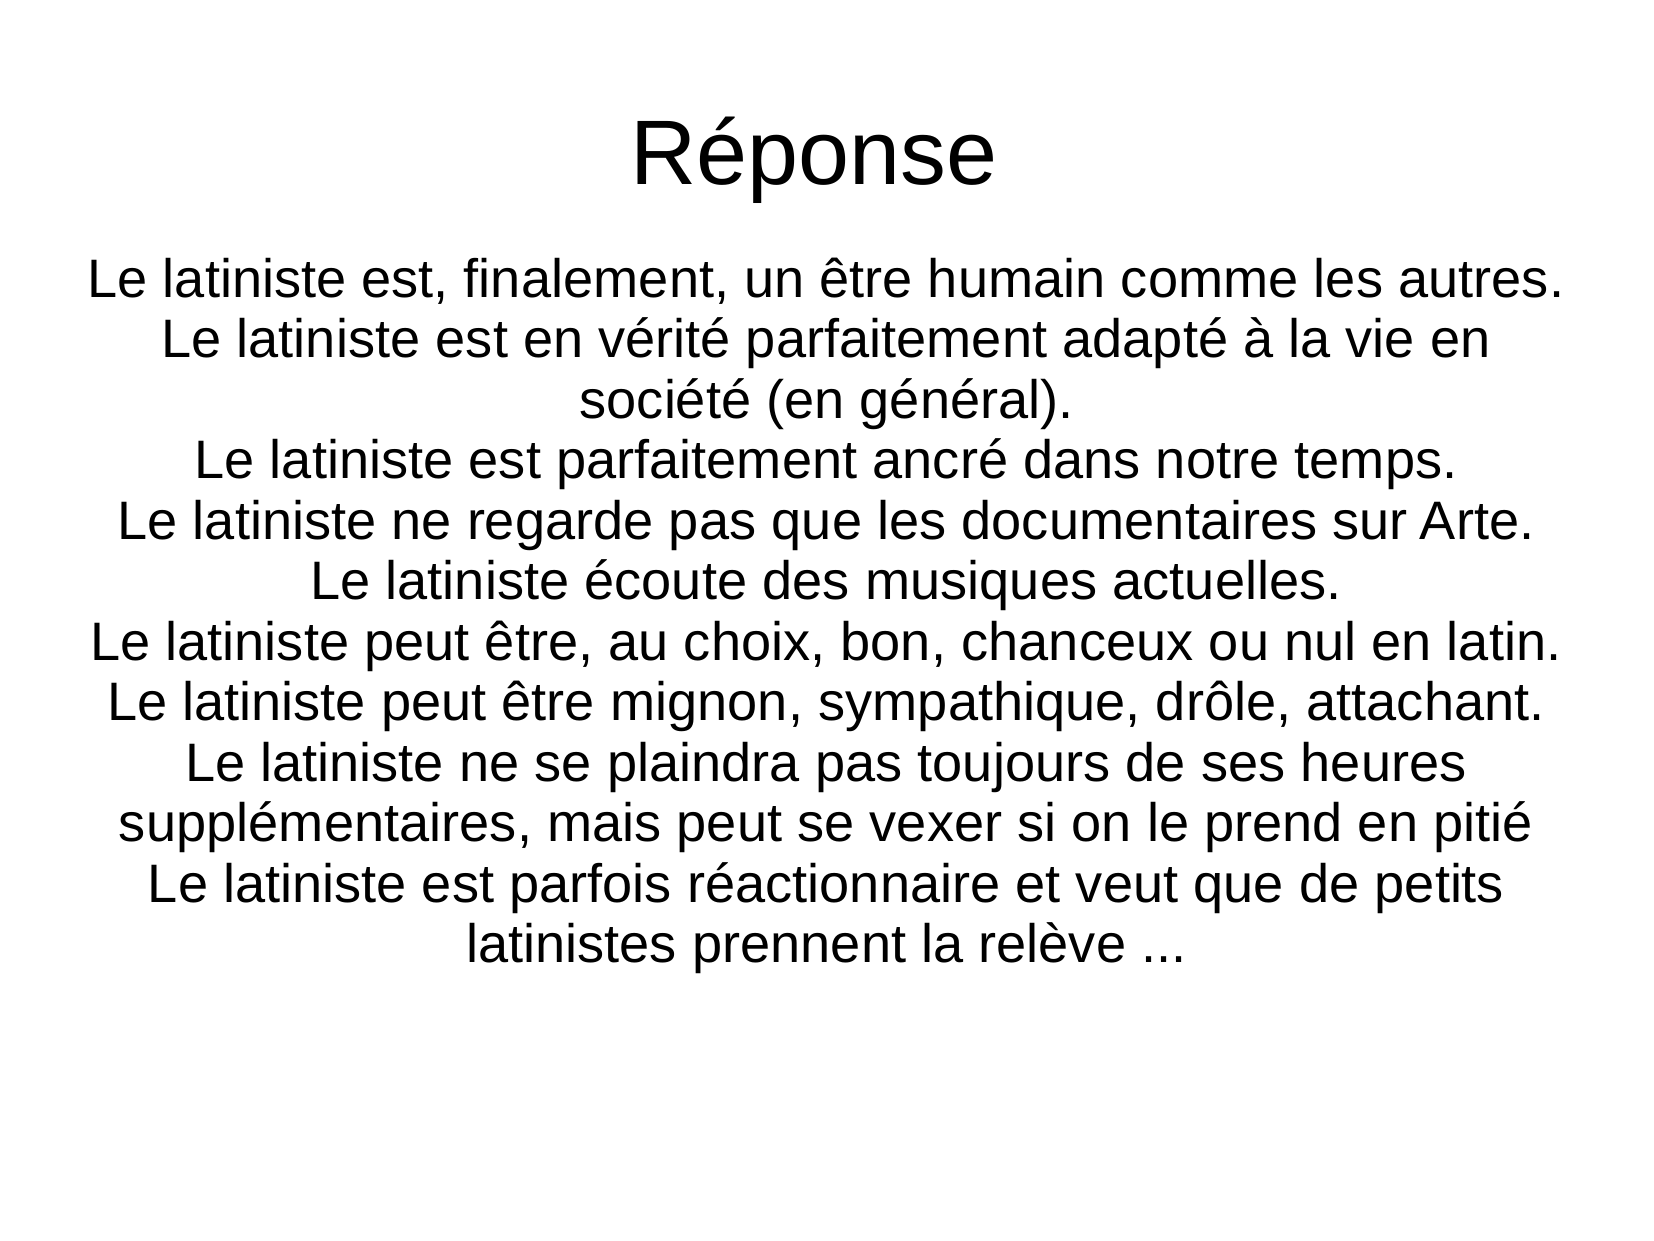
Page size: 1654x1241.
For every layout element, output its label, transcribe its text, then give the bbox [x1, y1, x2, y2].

list Le latiniste est, finalement, un être humain comme les autres. Le latiniste est en vérité parfaitement adapté à la vie en société (en général). Le latiniste est parfaitement ancré dans notre temps. Le latiniste ne regarde pas que les documentaires sur Arte. Le latiniste écoute des musiques actuelles. Le latiniste peut être, au choix, bon, chanceux ou nul en latin. Le latiniste peut être mignon, sympathique, drôle, attachant. Le latiniste ne se plaindra pas toujours de ses heures supplémentaires, mais peut se vexer si on le prend en pitié Le latiniste est parfois réactionnaire et veut que de petits latinistes prennent la relève ... [82, 248, 1571, 1078]
title Réponse [82, 49, 1571, 248]
